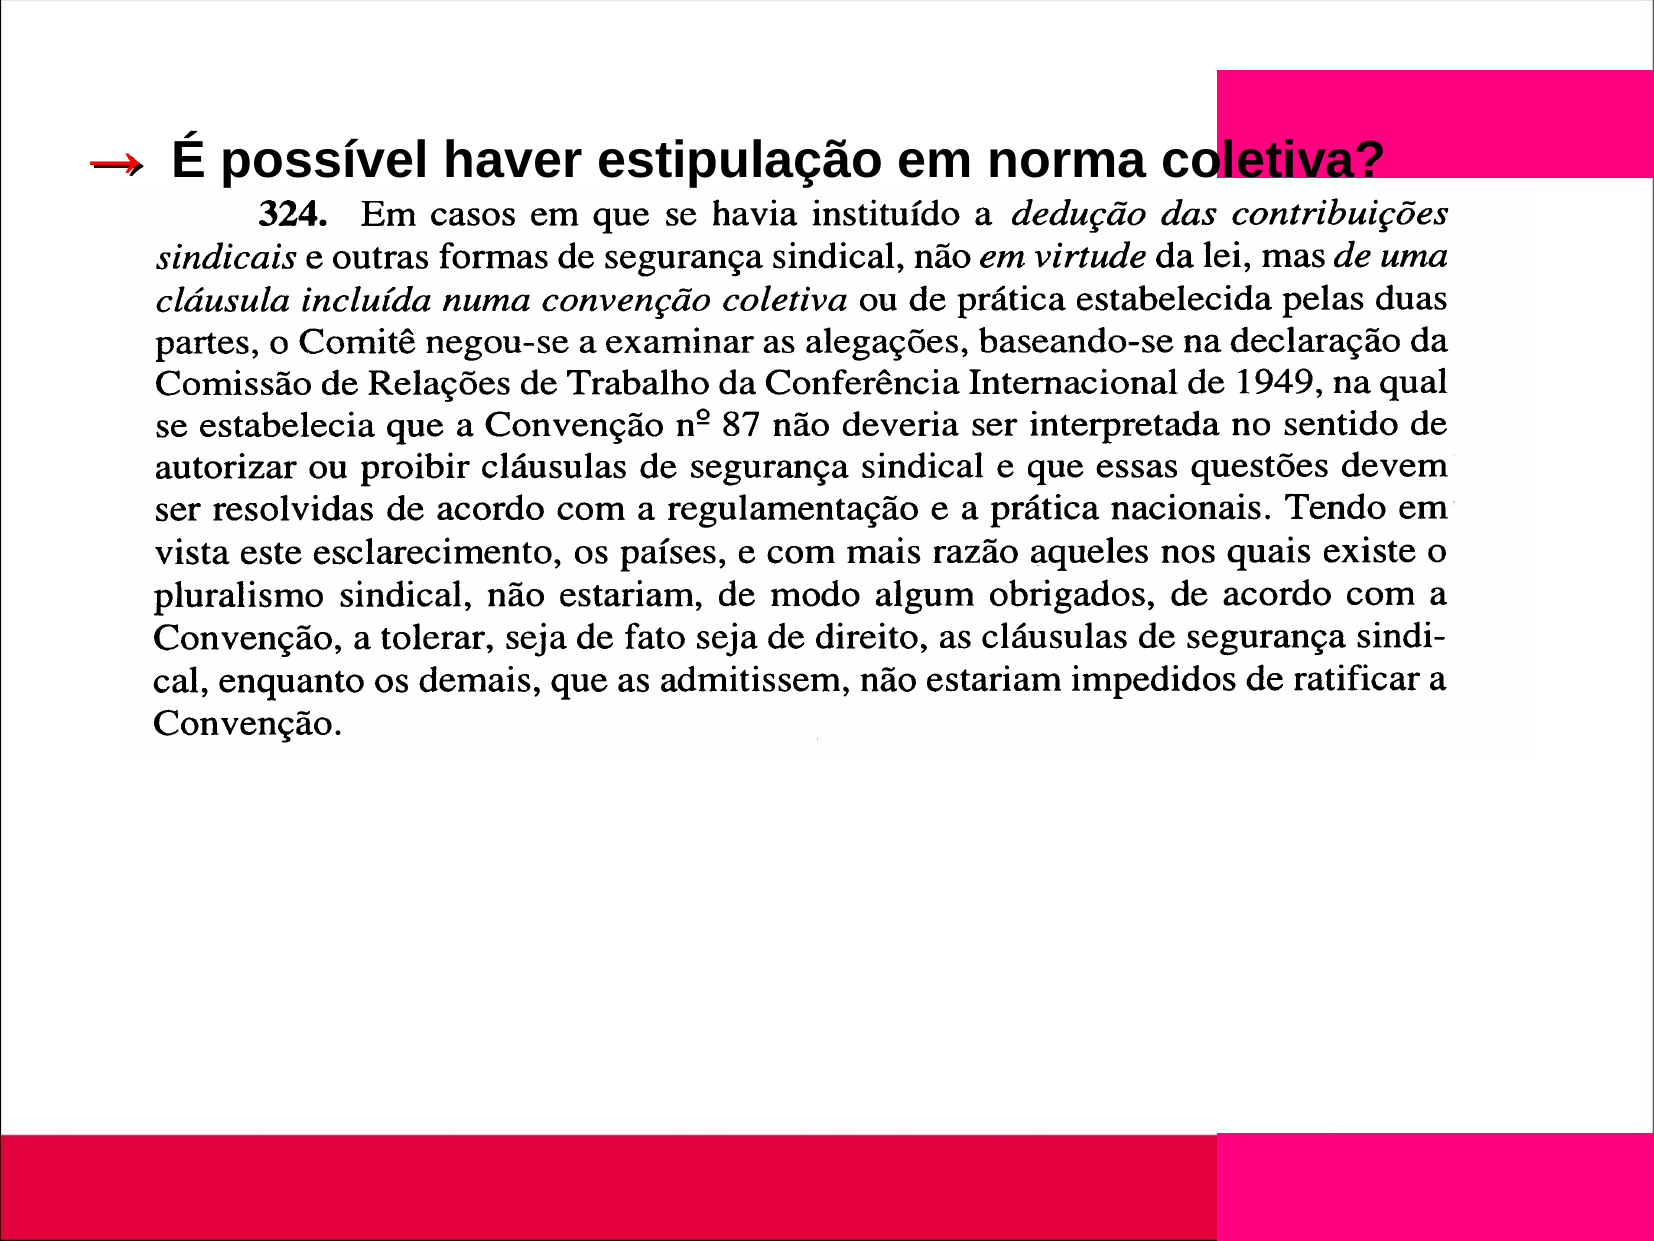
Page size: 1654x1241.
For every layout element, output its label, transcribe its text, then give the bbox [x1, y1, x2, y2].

picture [0, 0, 1654, 1241]
text_box → É possível haver estipulação em norma coletiva? [59, 94, 1630, 533]
